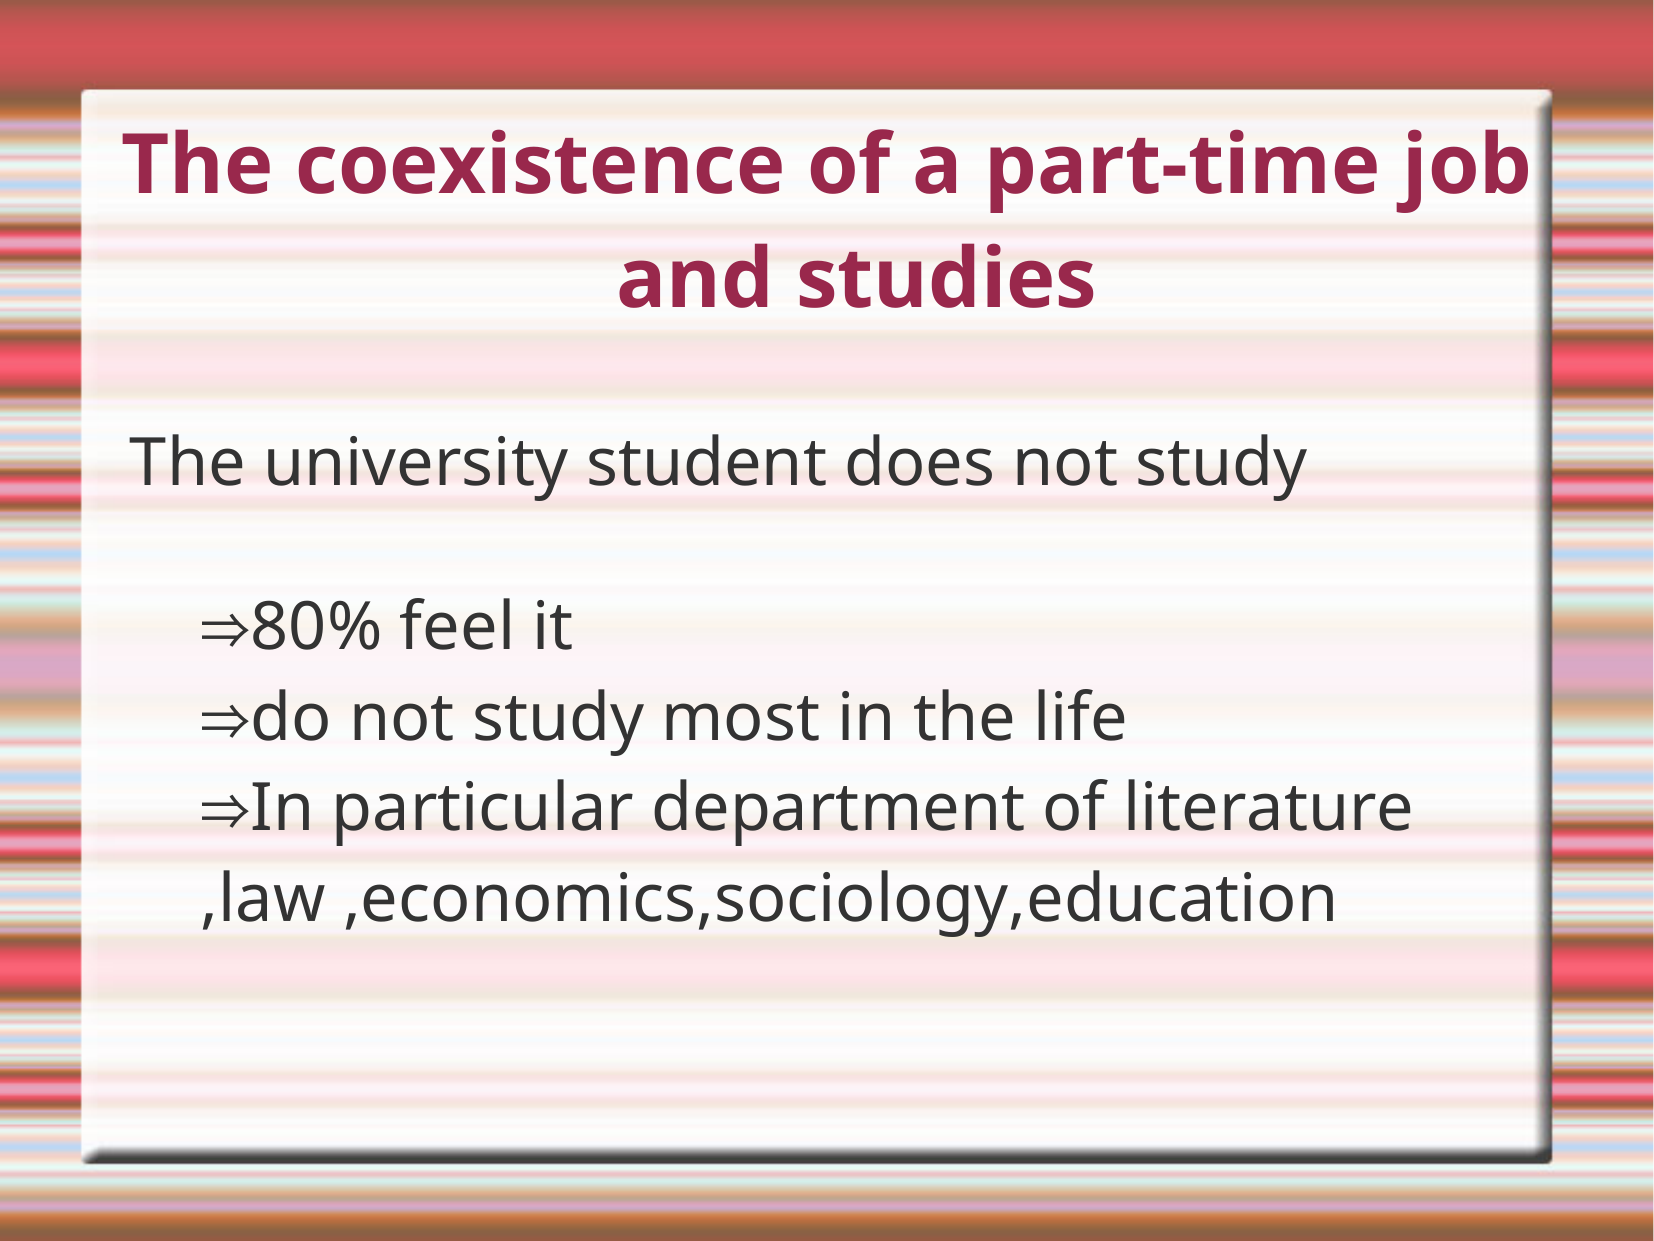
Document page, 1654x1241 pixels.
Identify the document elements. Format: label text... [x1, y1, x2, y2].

picture [0, 0, 1654, 1241]
title The coexistence of a part-time job and studies [121, 102, 1534, 335]
list The university student does not study ⇒80% feel it ⇒do not study most in the life ⇒In particular department of literature ,law ,economics,sociology,education [118, 414, 1500, 1182]
